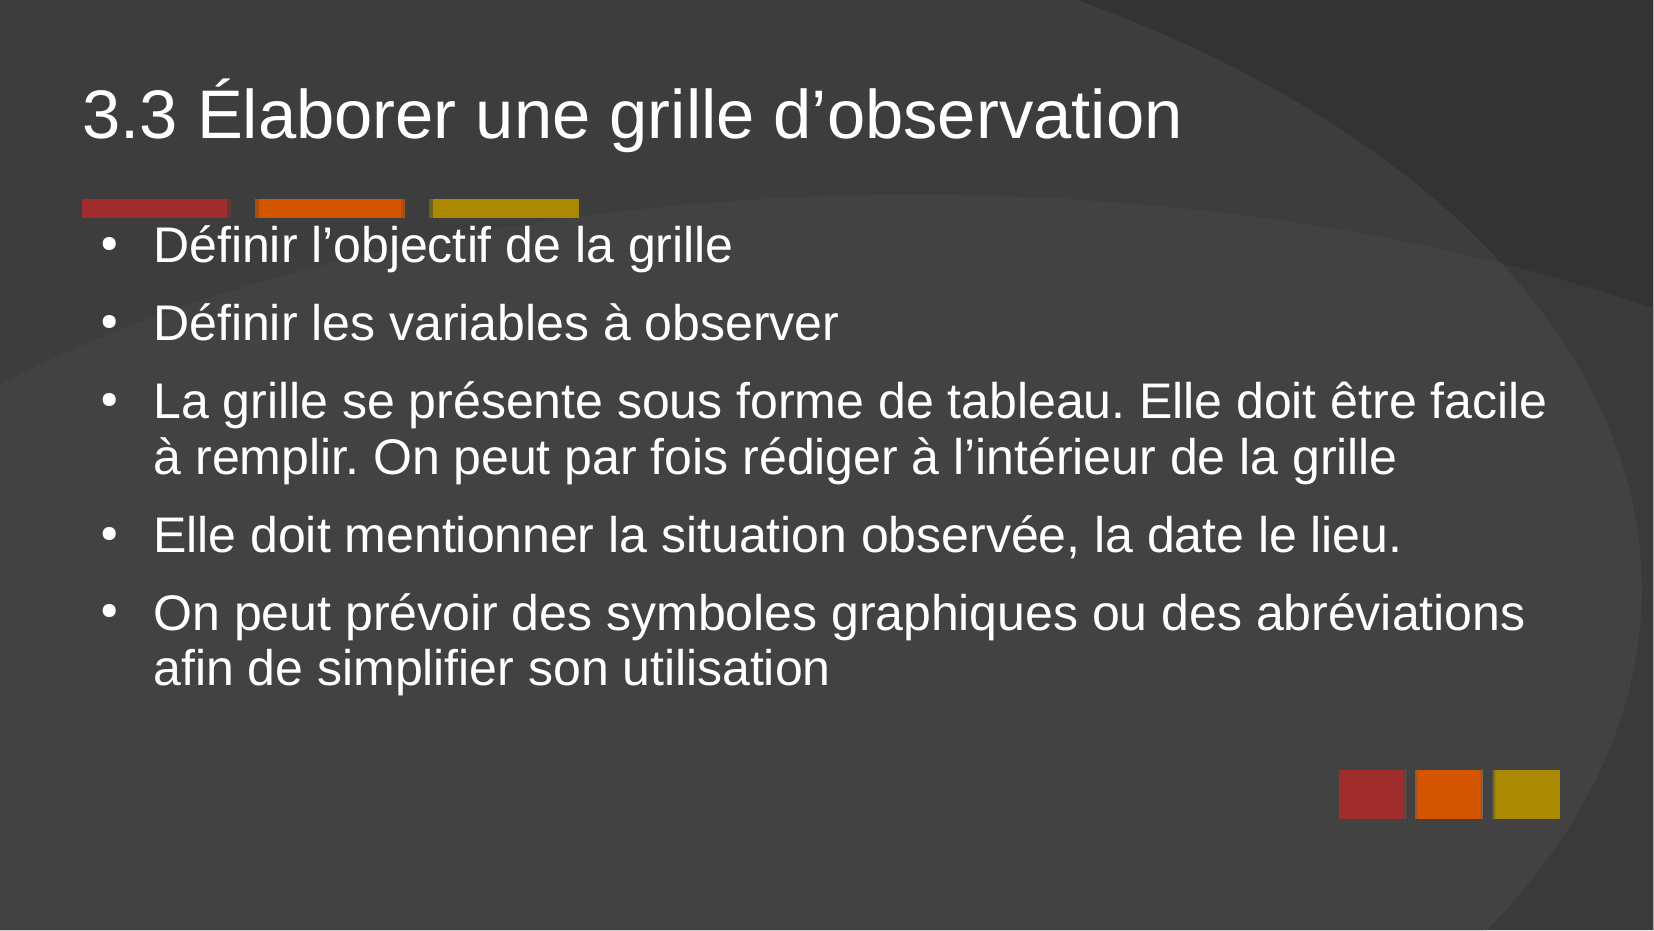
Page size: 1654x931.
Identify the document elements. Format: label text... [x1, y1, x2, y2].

picture [1339, 770, 1560, 819]
list Définir l’objectif de la grille Définir les variables à observer La grille se présente sous forme de tableau. Elle doit être facile à remplir. On peut par fois rédiger à l’intérieur de la grille Elle doit mentionner la situation observée, la date le lieu. On peut prévoir des symboles graphiques ou des abréviations afin de simplifier son utilisation [82, 217, 1571, 758]
picture [82, 199, 579, 217]
title 3.3 Élaborer une grille d’observation [82, 37, 1571, 193]
